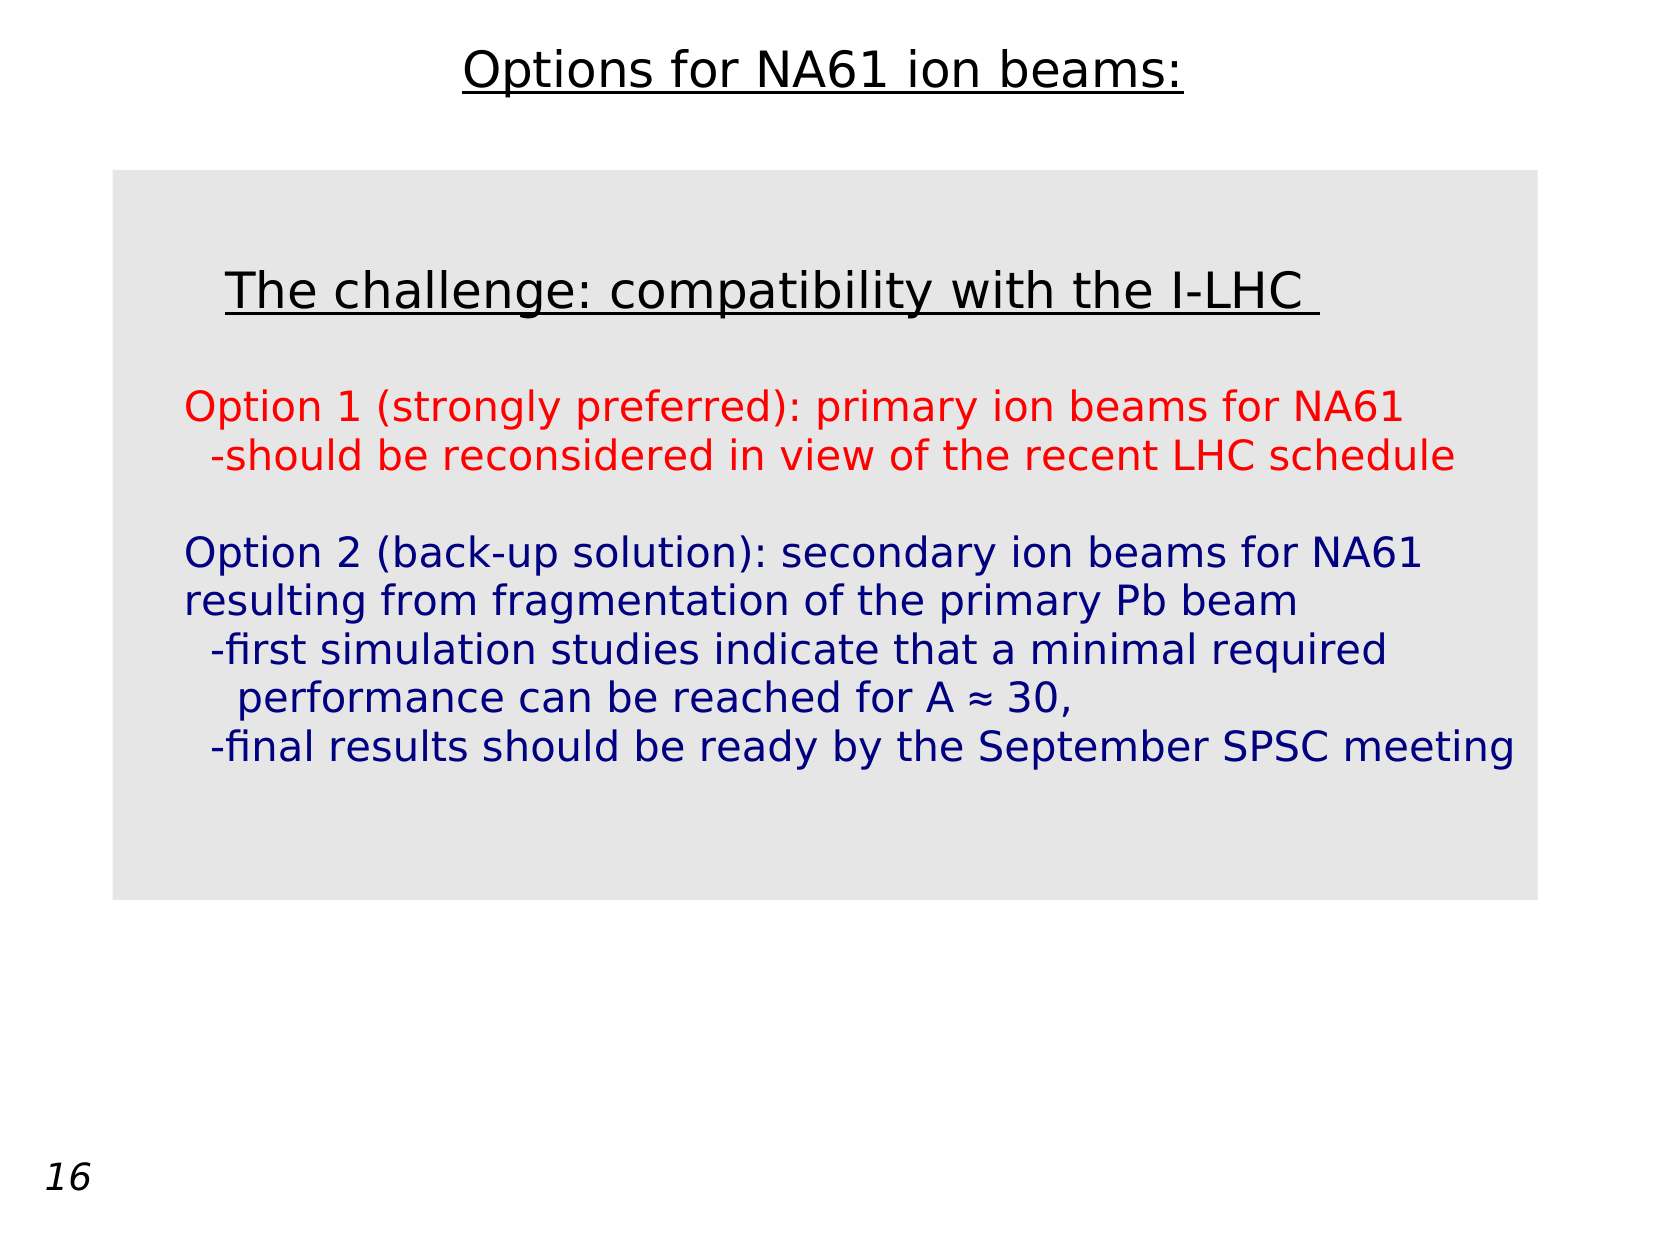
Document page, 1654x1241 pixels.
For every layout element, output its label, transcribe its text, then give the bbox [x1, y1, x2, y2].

text_box [112, 169, 1538, 901]
text_box The challenge: compatibility with the I-LHC [225, 262, 1322, 321]
text_box Options for NA61 ion beams: [462, 41, 1185, 100]
text_box Option 1 (strongly preferred): primary ion beams for NA61 -should be reconsidered in view of the recent LHC schedule Option 2 (back-up solution): secondary ion beams for NA61 resulting from fragmentation of the primary Pb beam -first simulation studies indicate that a minimal required performance can be reached for A ≈ 30, -final results should be ready by the September SPSC meeting [183, 382, 1516, 771]
